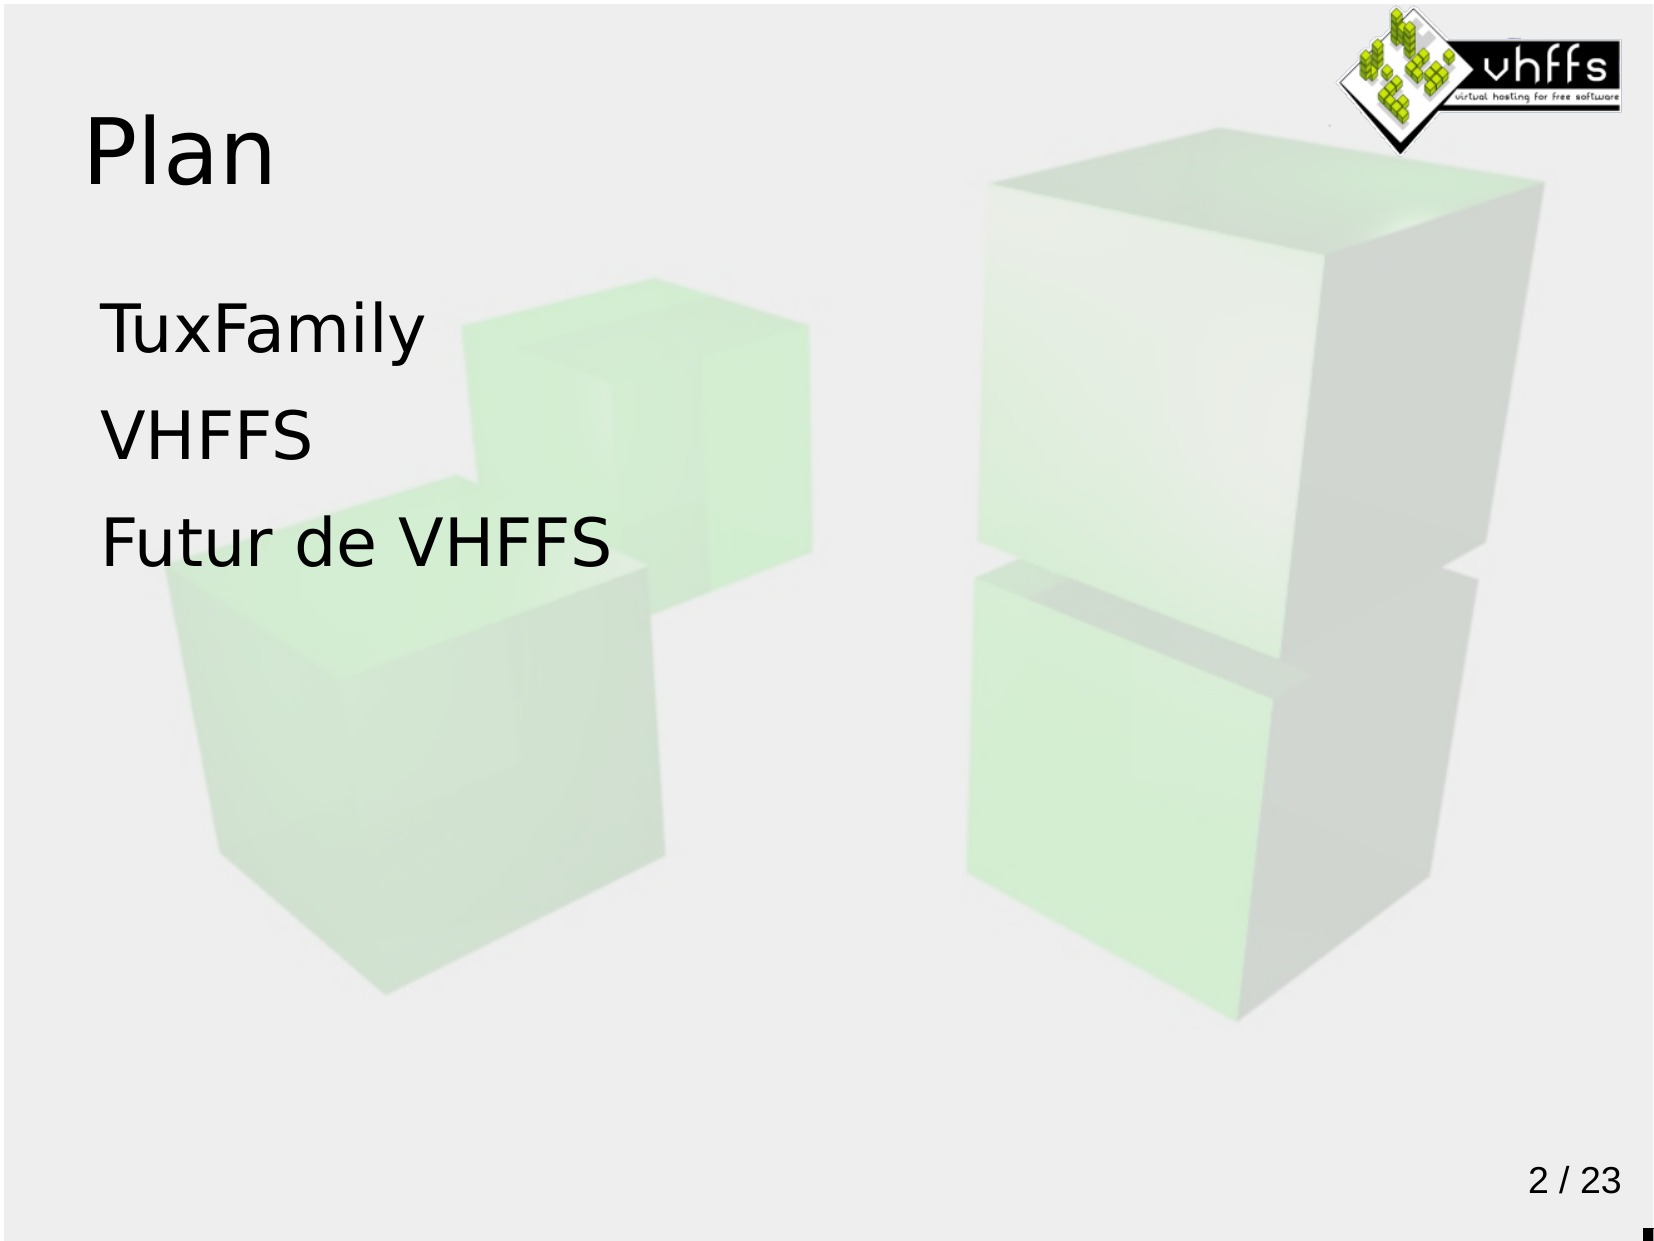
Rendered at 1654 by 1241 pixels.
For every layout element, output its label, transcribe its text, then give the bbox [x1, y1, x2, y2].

text_box [1643, 1228, 1654, 1241]
title Plan [82, 49, 1571, 257]
list TuxFamily VHFFS Futur de VHFFS [82, 290, 1571, 1094]
text_box <numéro> / 23 [1314, 1151, 1637, 1225]
picture [4, 0, 1654, 1241]
